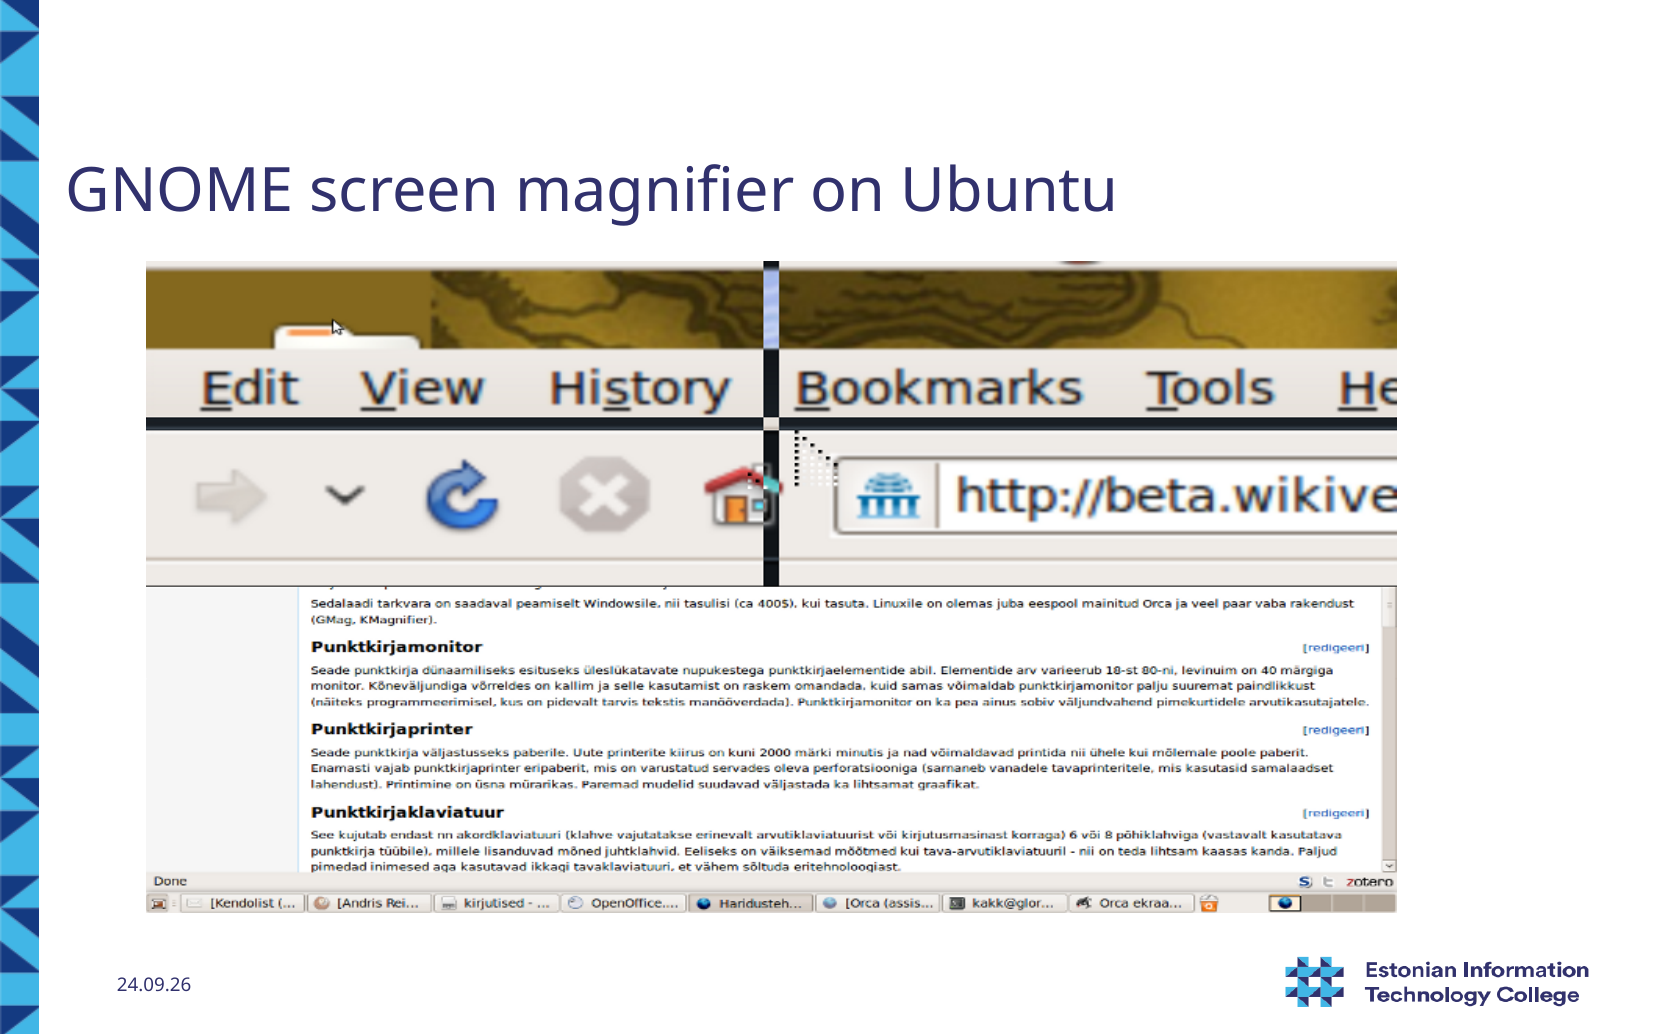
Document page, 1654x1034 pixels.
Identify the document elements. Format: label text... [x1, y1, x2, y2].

title GNOME screen magnifier on Ubuntu [65, 101, 1202, 275]
picture [146, 261, 1397, 913]
